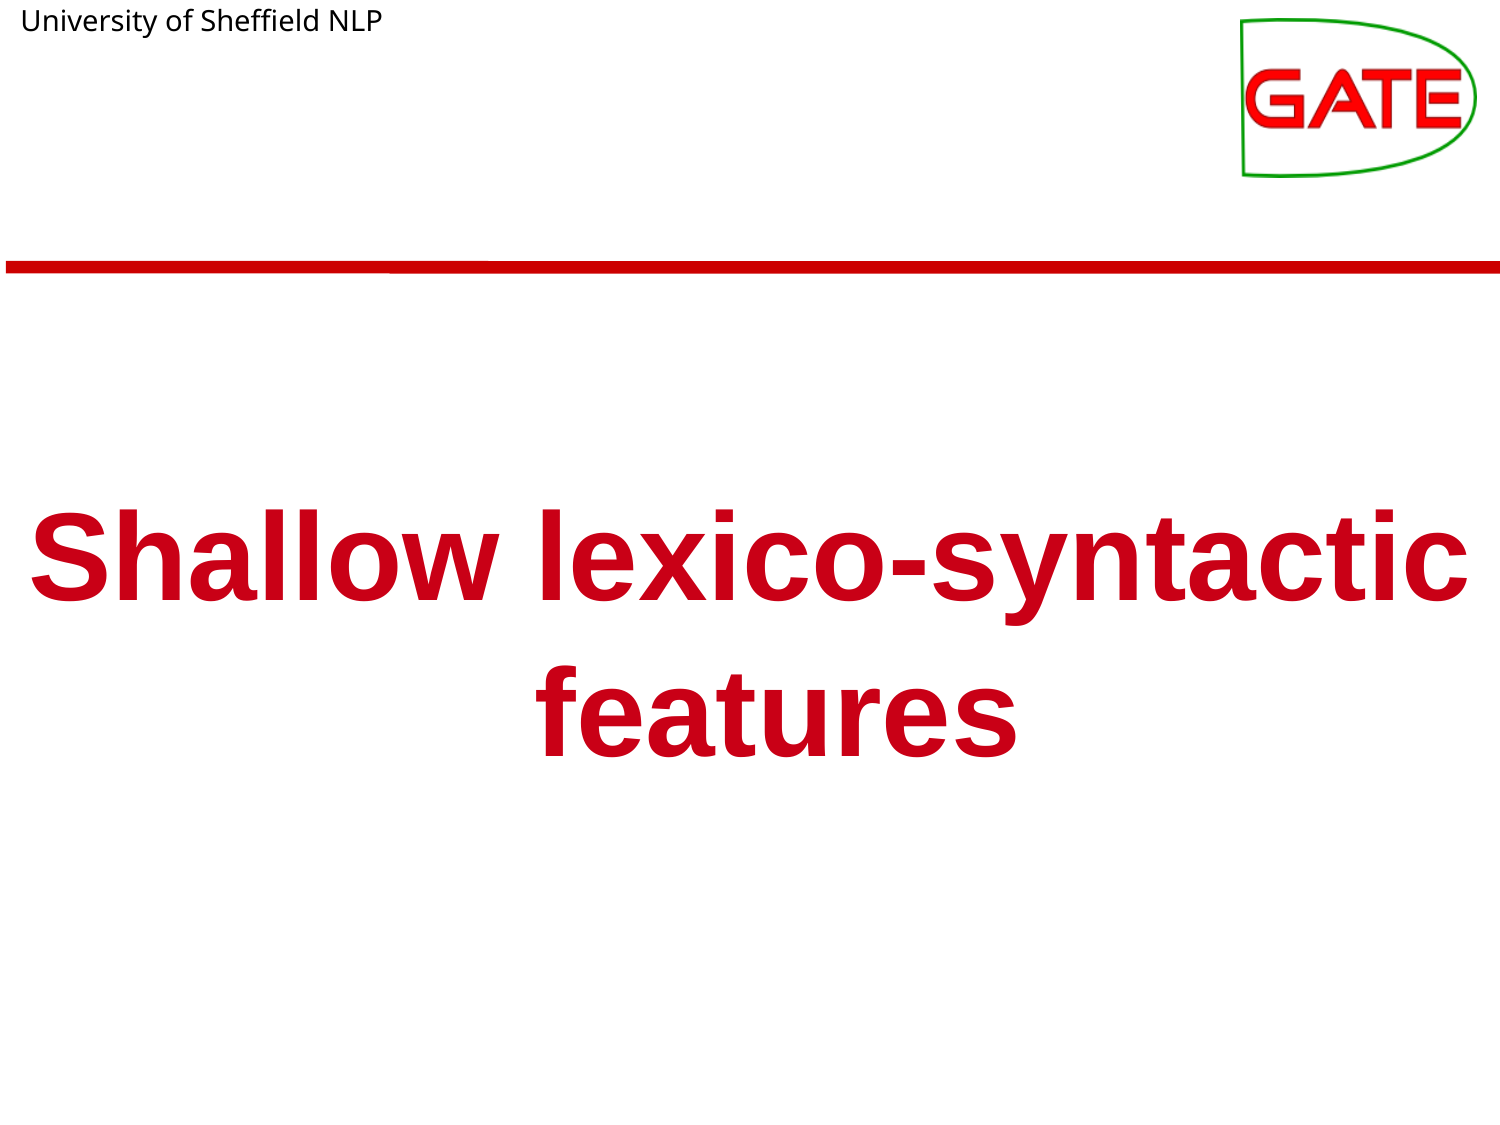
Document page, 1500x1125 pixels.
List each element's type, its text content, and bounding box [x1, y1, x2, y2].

text_box Shallow lexico-syntactic features [0, 250, 1500, 1002]
picture [1240, 18, 1477, 178]
